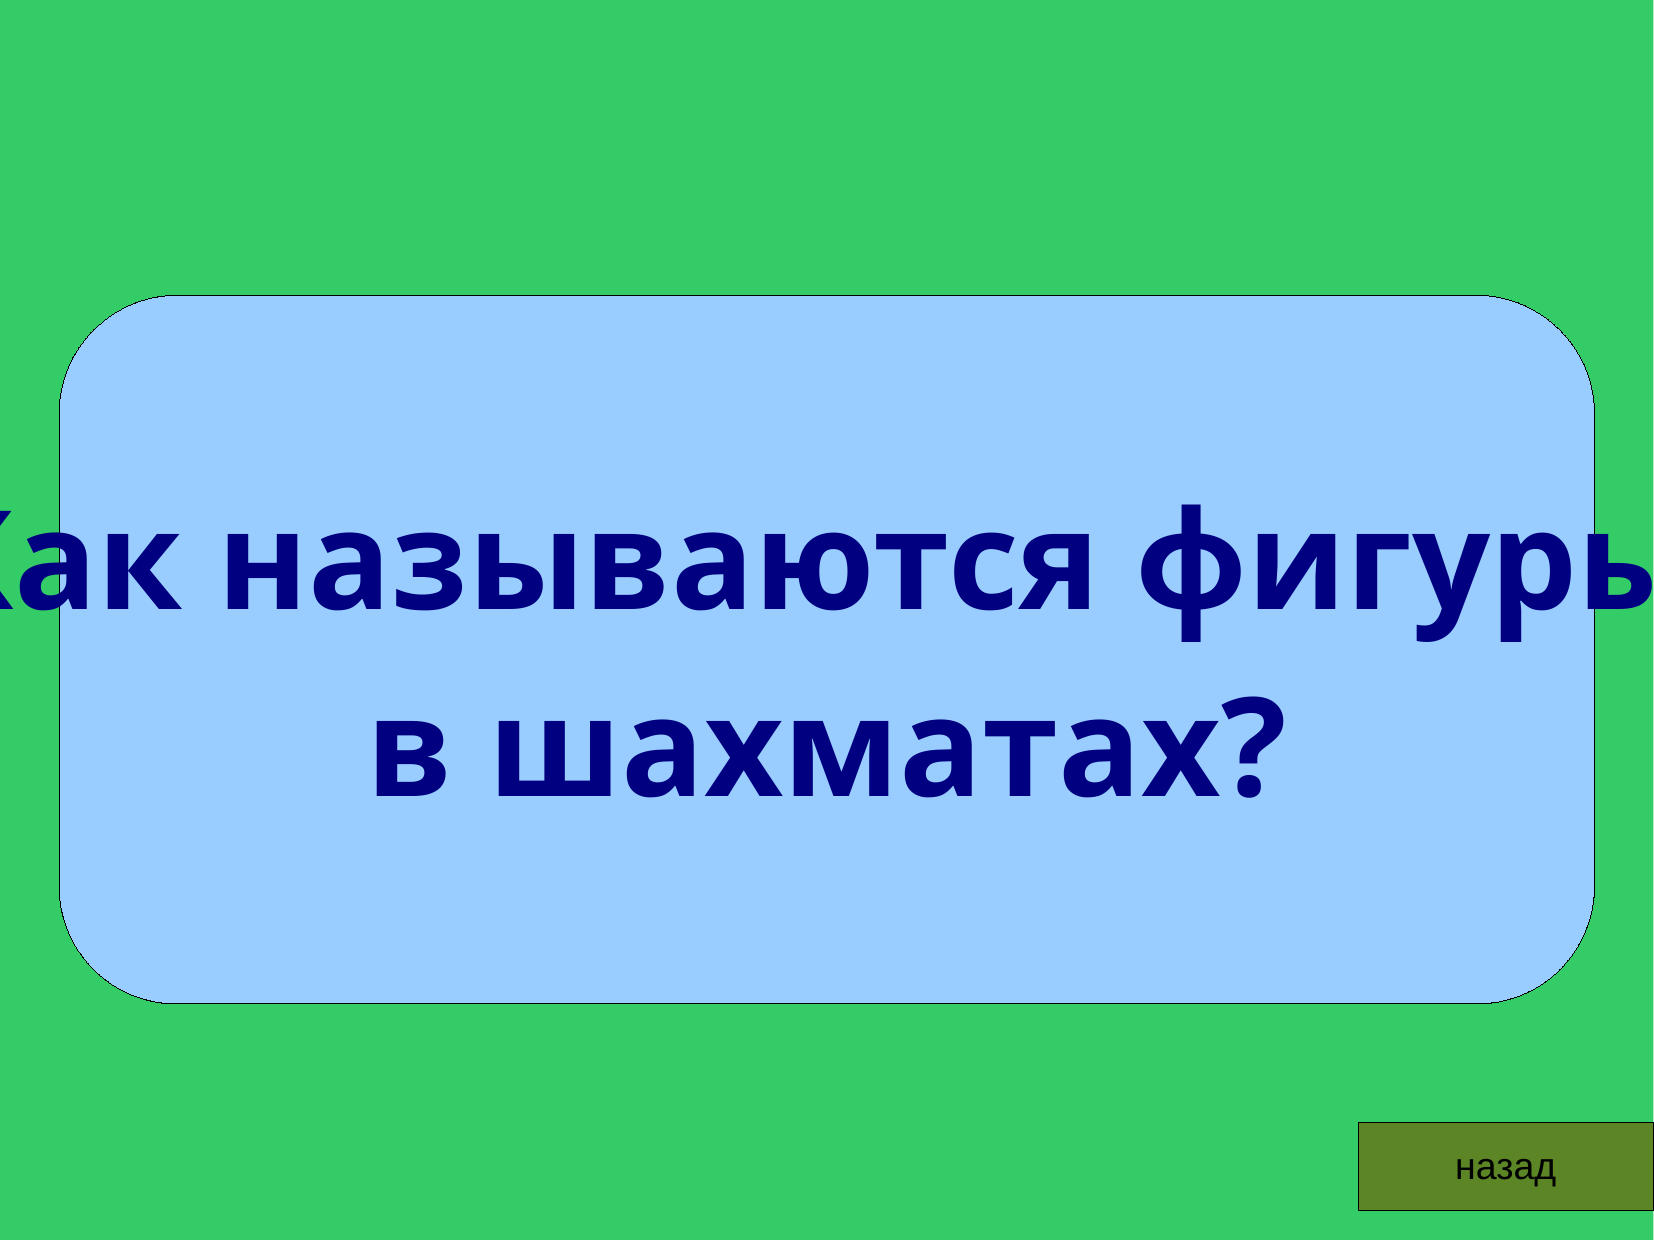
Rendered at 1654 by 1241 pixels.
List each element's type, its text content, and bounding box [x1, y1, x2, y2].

text_box Как называются фигуры в шахматах? [59, 295, 1595, 1004]
text_box назад [1358, 1122, 1654, 1211]
